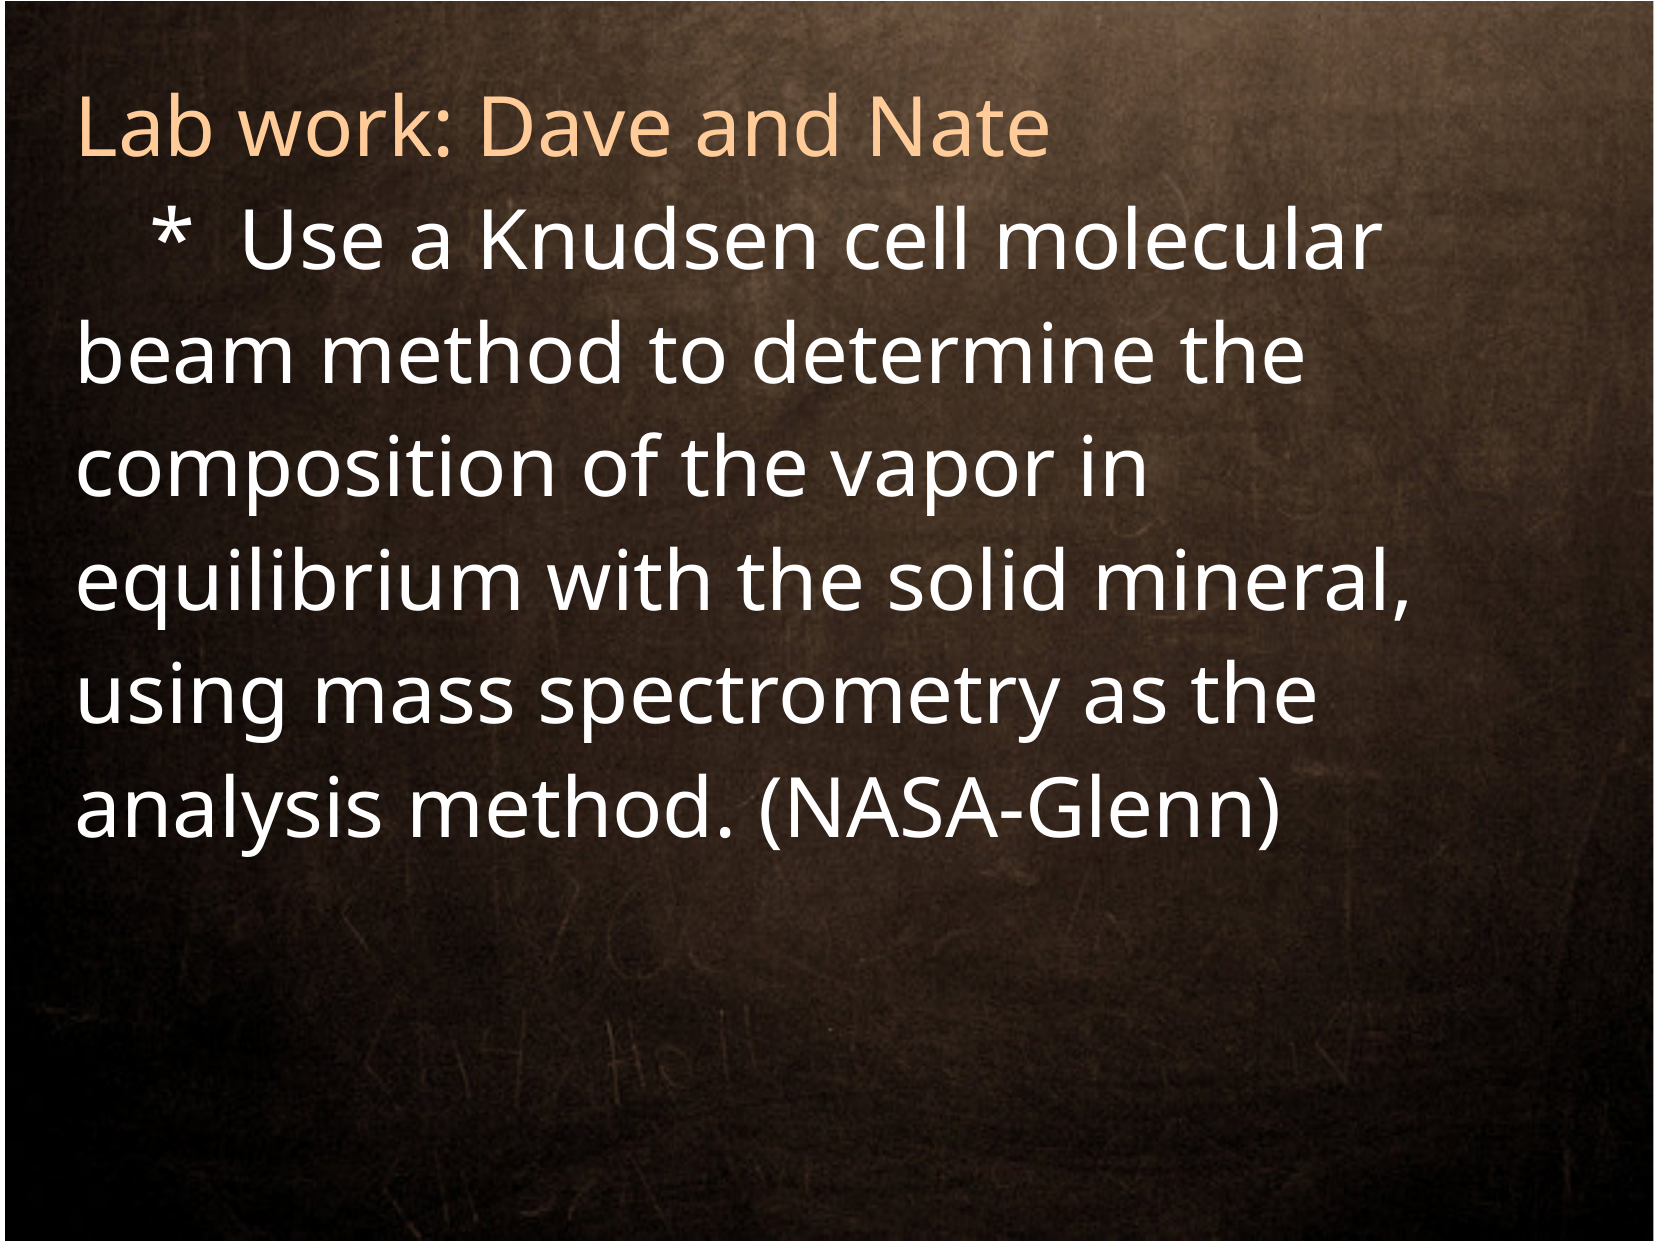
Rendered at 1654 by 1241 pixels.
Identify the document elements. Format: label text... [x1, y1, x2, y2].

picture [5, 1, 1654, 1241]
text_box Lab work: Dave and Nate * Use a Knudsen cell molecular beam method to determine the composition of the vapor in equilibrium with the solid mineral, using mass spectrometry as the analysis method. (NASA-Glenn) [60, 60, 1591, 888]
